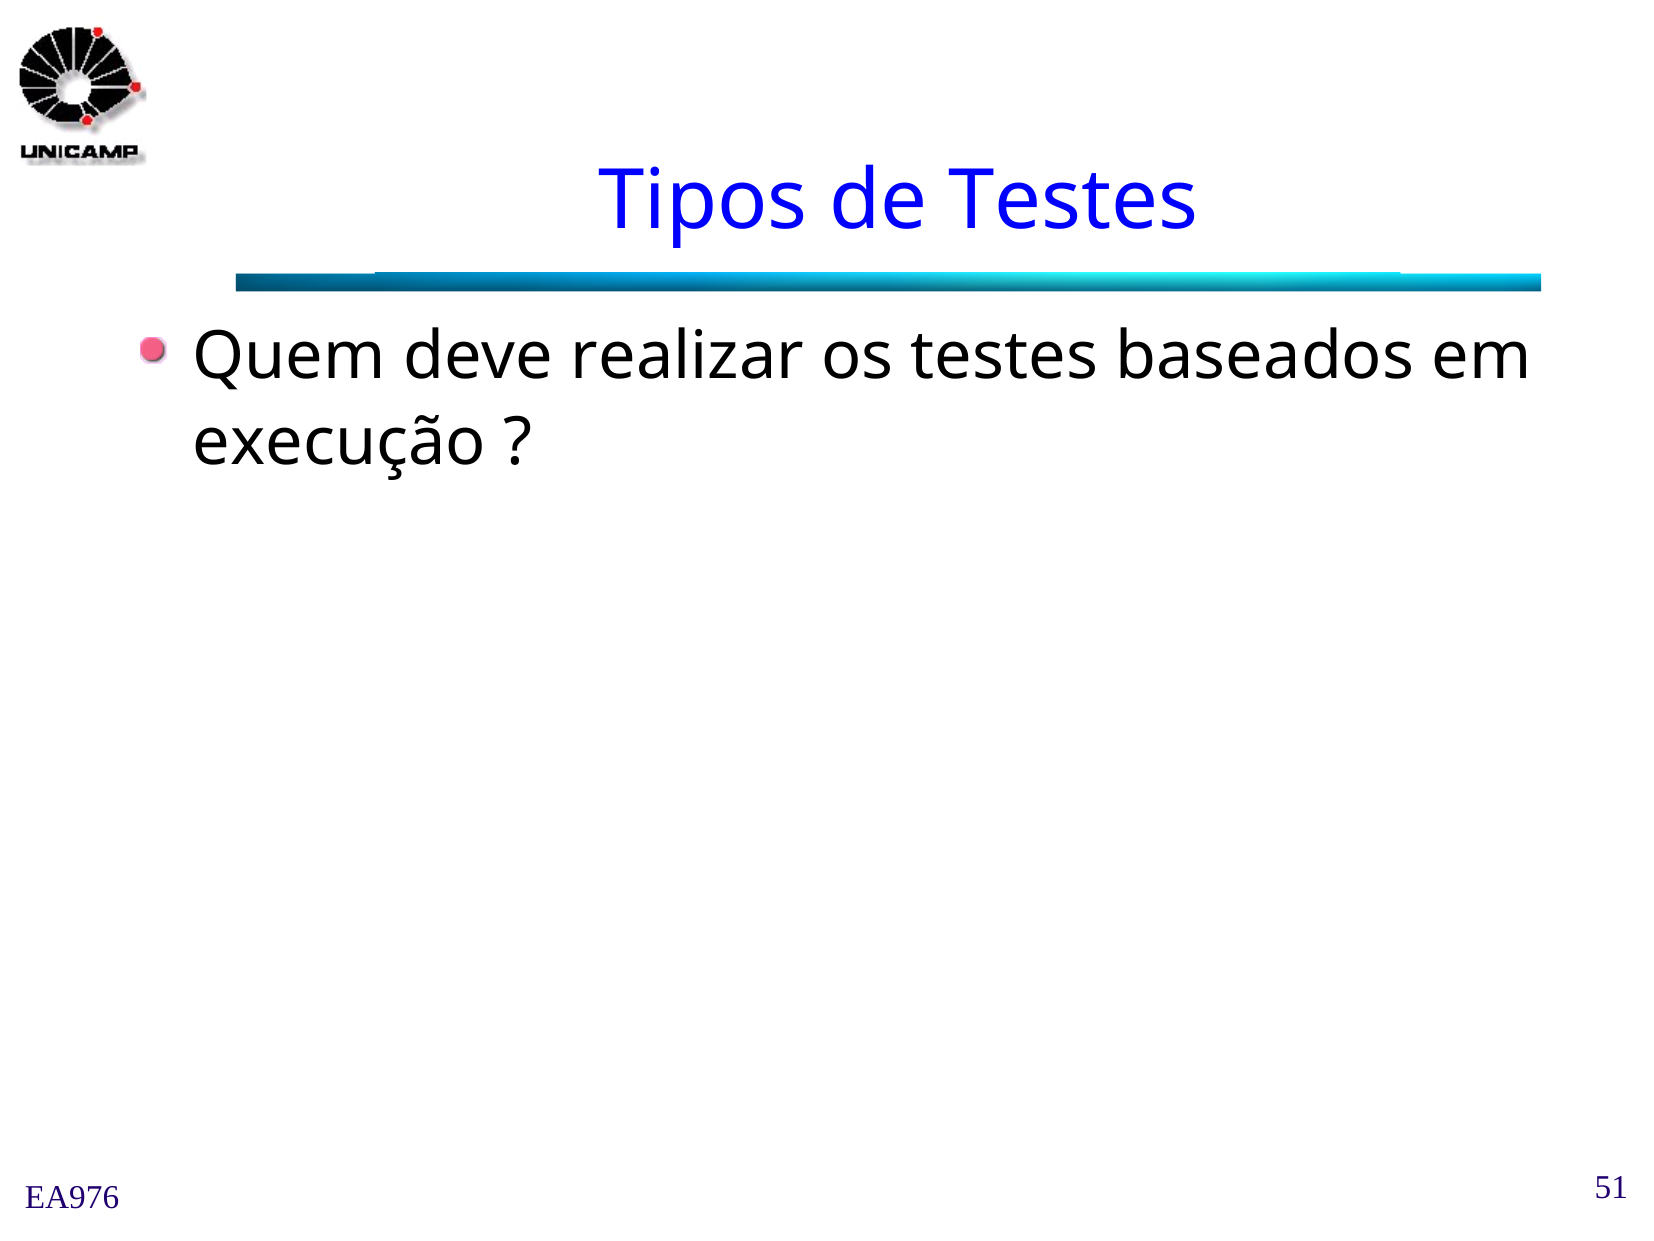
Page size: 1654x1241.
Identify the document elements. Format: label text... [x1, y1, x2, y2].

list Quem deve realizar os testes baseados em execução ? [121, 309, 1534, 1182]
picture [125, 272, 1654, 295]
title Tipos de Testes [264, 57, 1534, 250]
